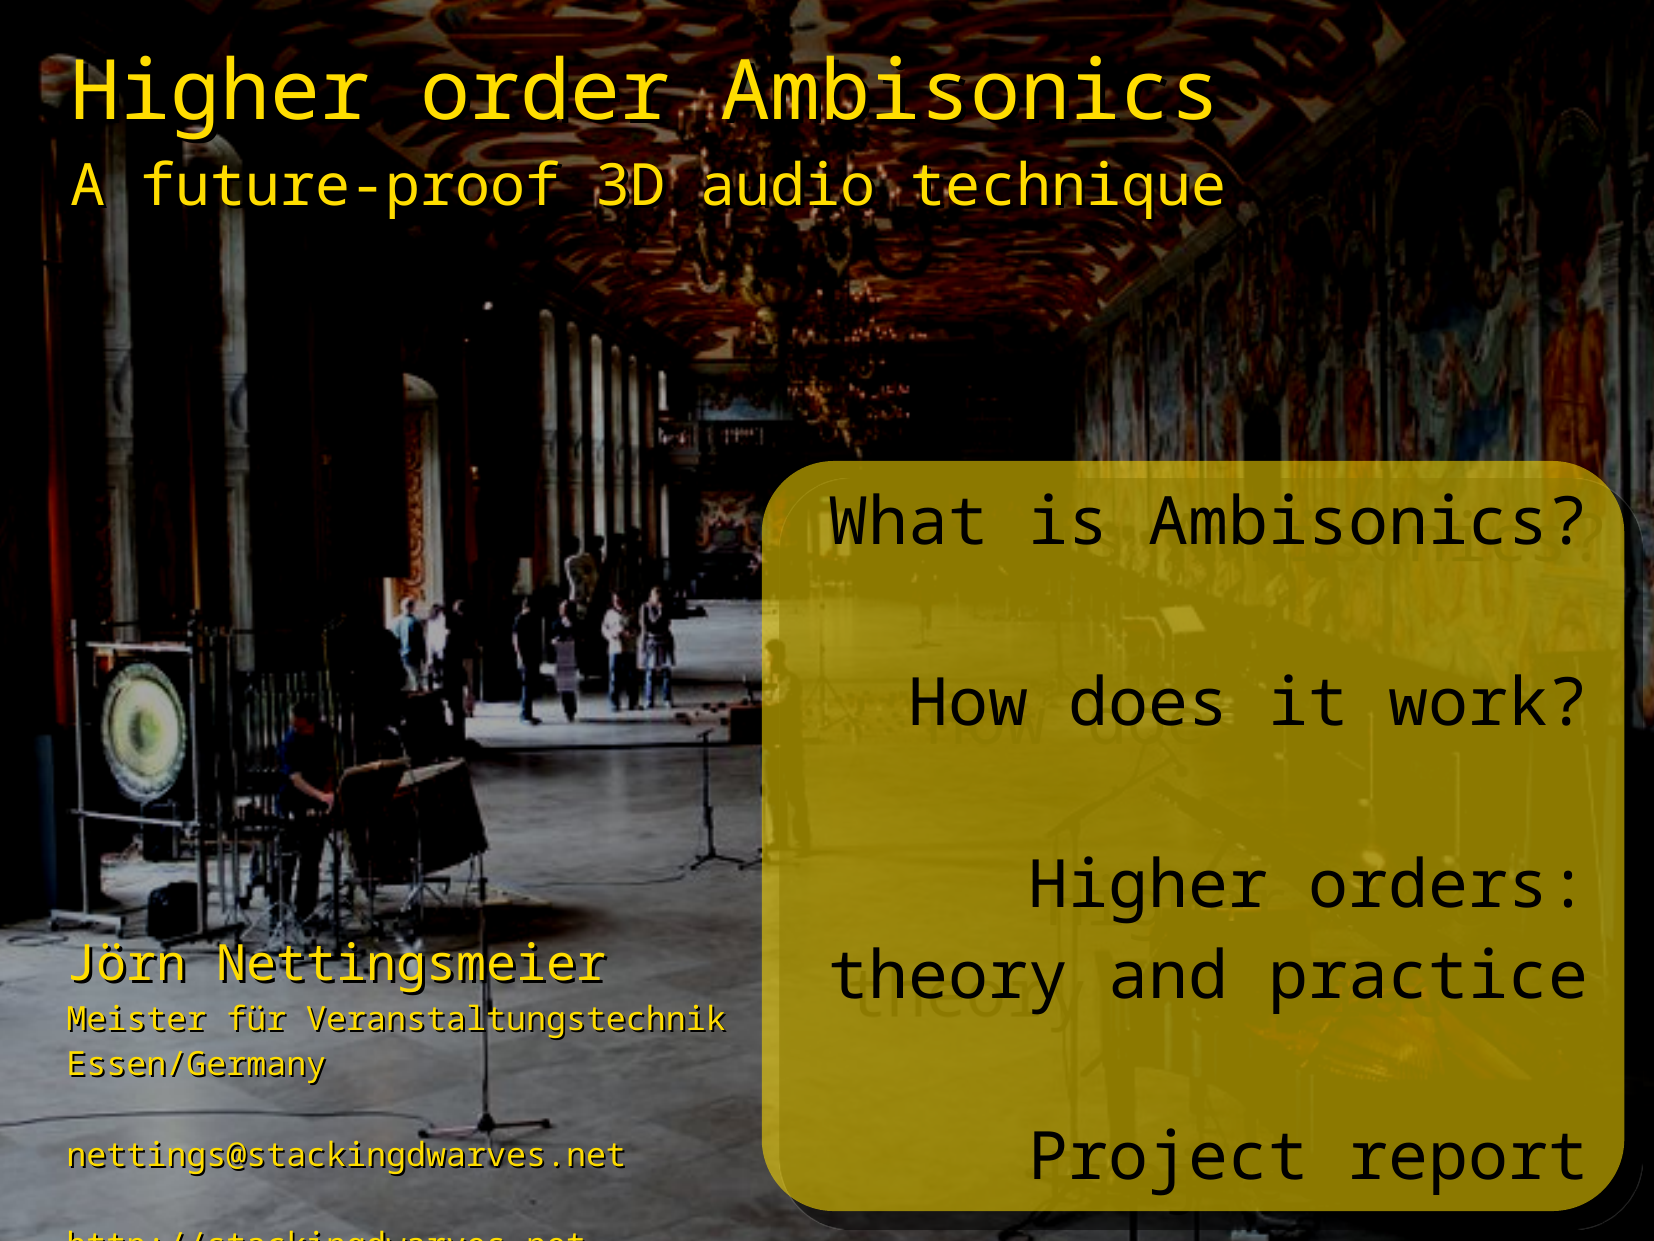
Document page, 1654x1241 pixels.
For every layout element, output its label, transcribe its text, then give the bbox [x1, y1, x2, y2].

picture [0, 0, 1653, 1241]
text_box Jörn Nettingsmeier Meister für Veranstaltungstechnik Essen/Germany nettings@stackingdwarves.net http://stackingdwarves.net [51, 919, 742, 1241]
subtitle Higher order Ambisonics A future-proof 3D audio technique [70, 0, 1653, 273]
text_box What is Ambisonics? How does it work? Higher orders: theory and practice Project report [761, 460, 1625, 1212]
